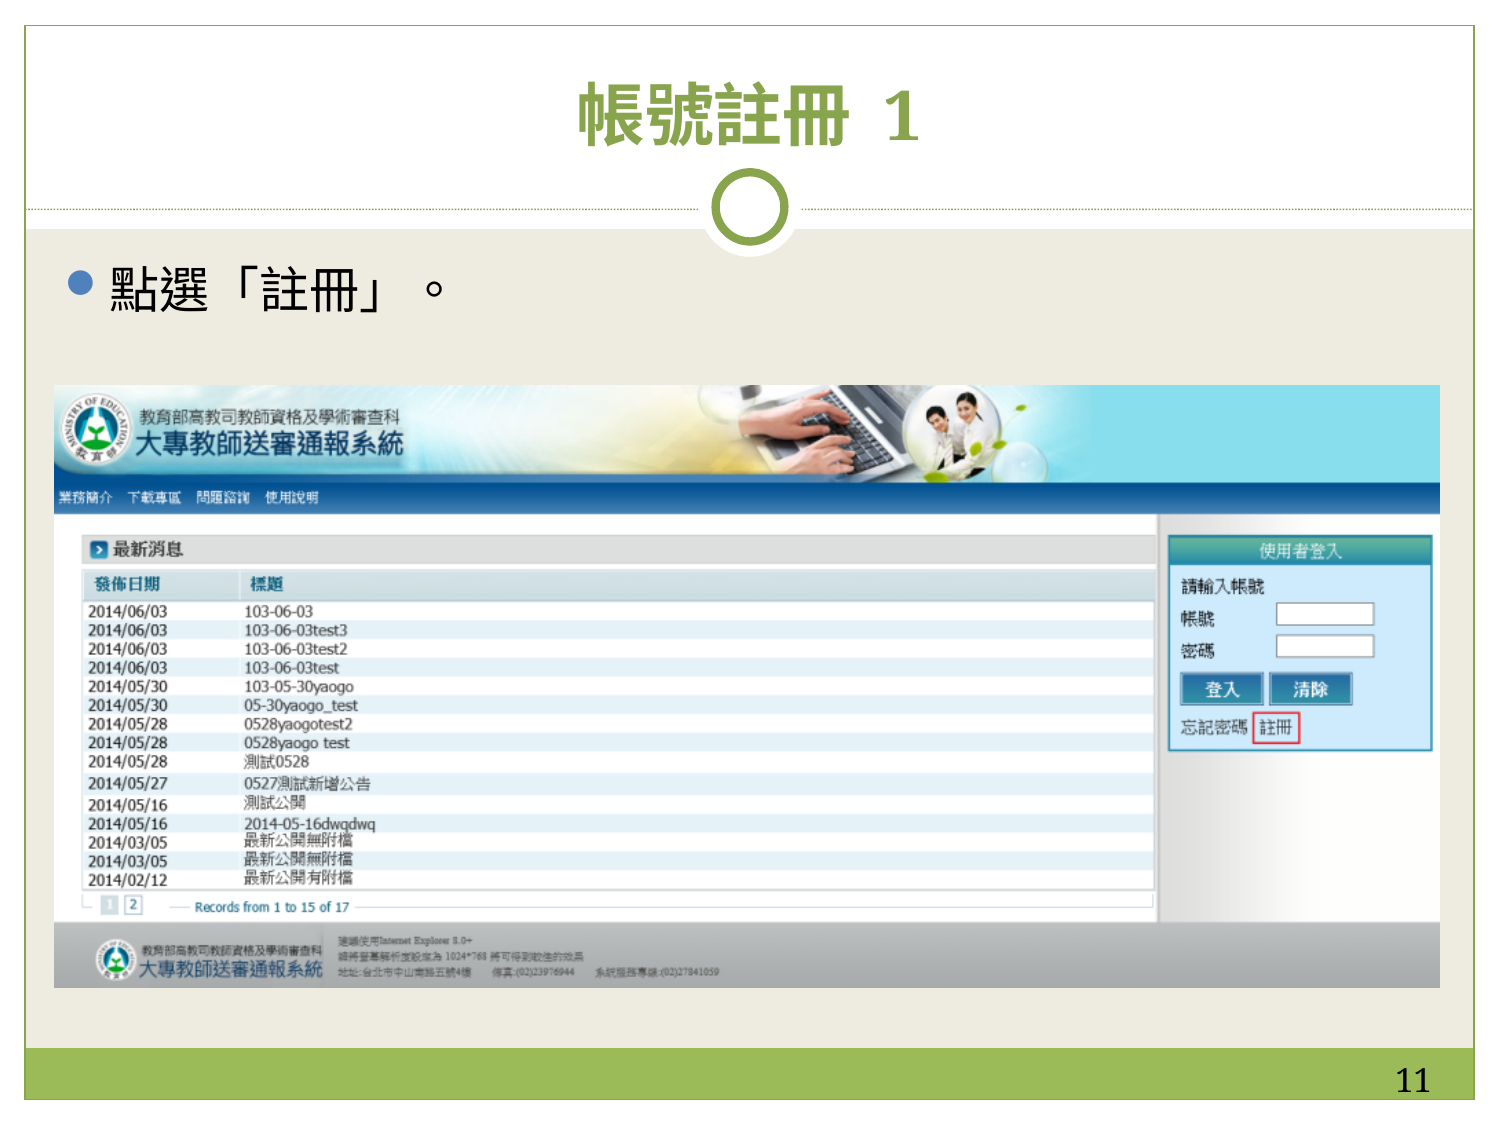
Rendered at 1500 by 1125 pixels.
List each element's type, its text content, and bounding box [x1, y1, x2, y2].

picture [54, 385, 1440, 988]
text_box [1376, 1045, 1452, 1118]
title 帳號註冊 1 [49, 37, 1450, 162]
list 點選「註冊」。 [49, 250, 1445, 1001]
